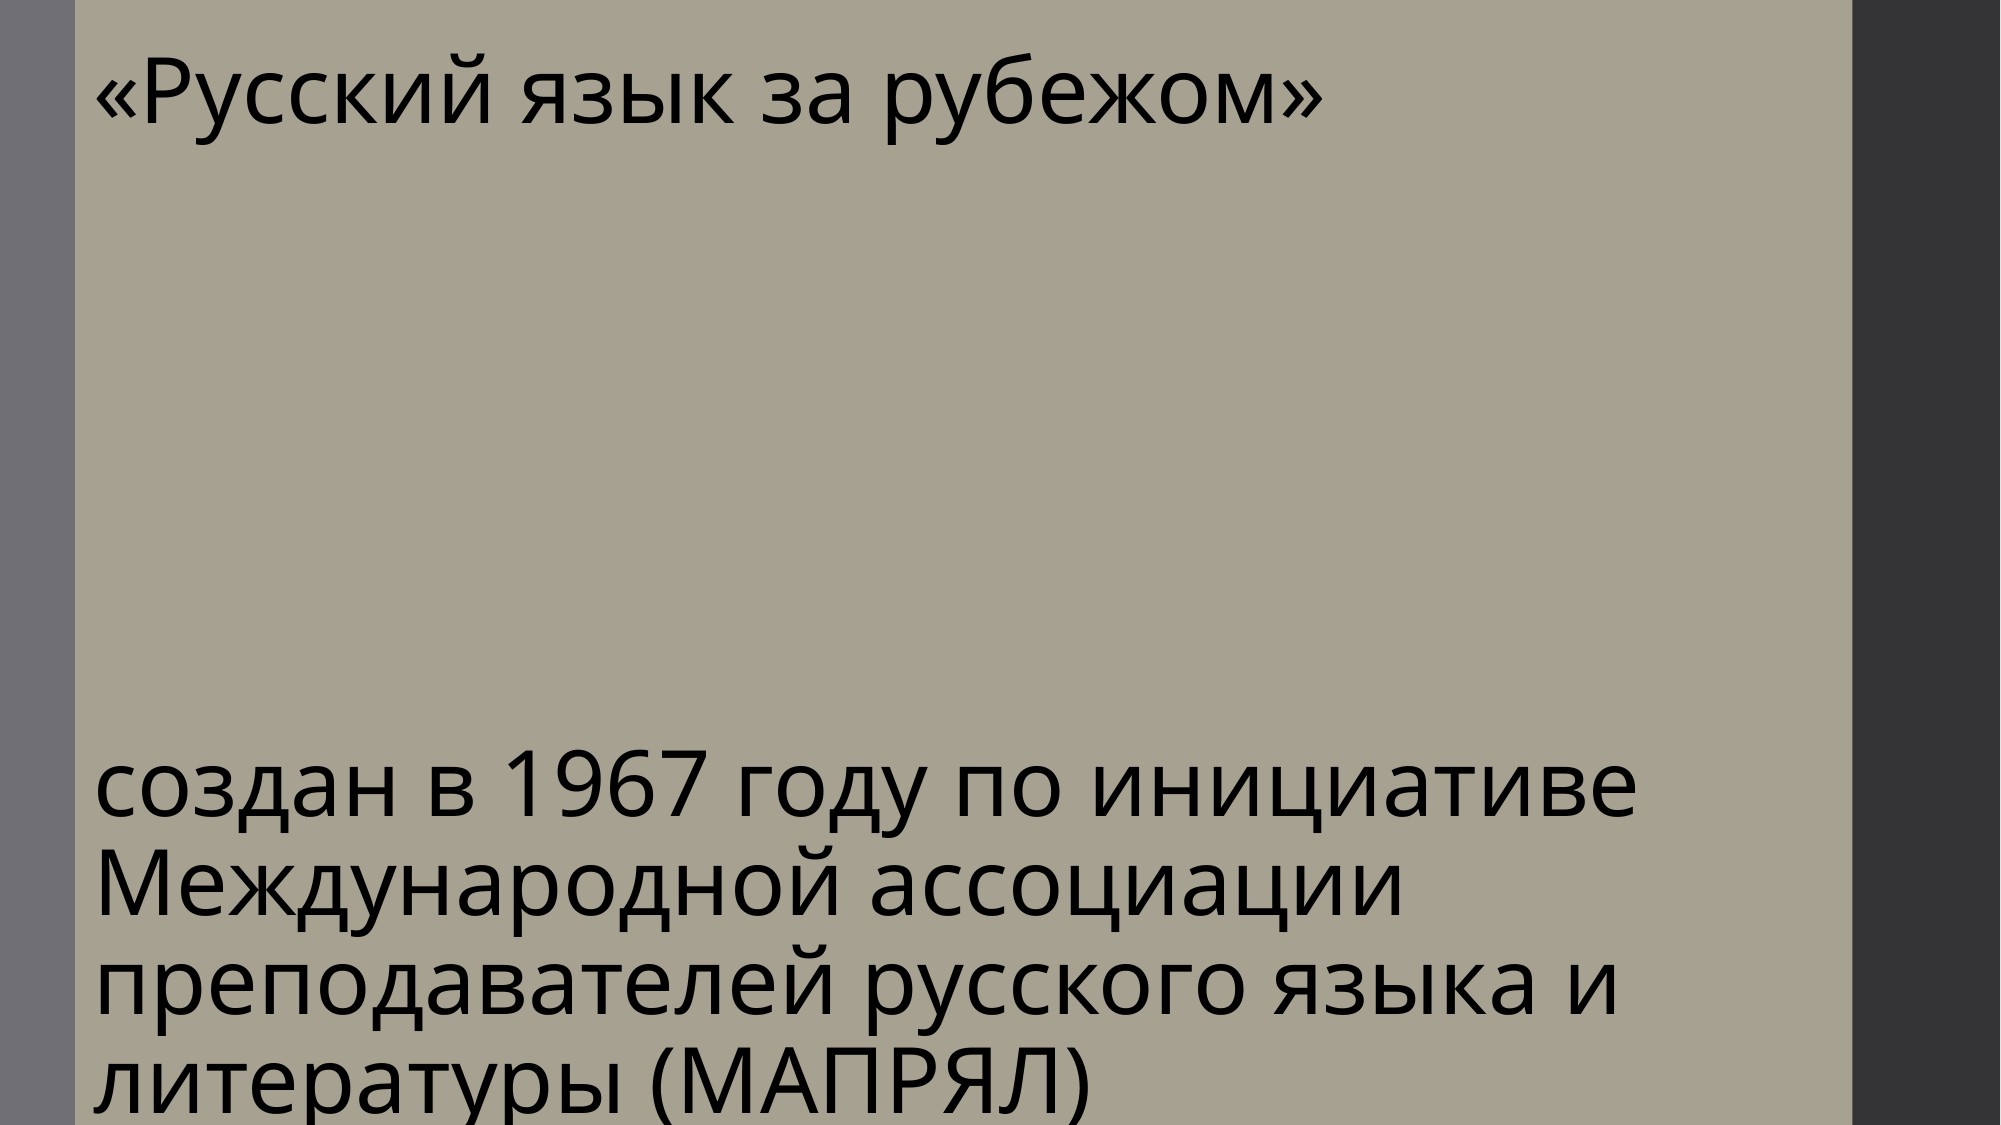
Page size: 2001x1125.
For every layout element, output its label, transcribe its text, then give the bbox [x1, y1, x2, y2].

title «Русский язык за рубежом» [78, 36, 2000, 317]
subtitle создан в 1967 году по инициативе Международной ассоциации преподавателей русского языка и литературы (МАПРЯЛ) [78, 729, 1978, 1008]
